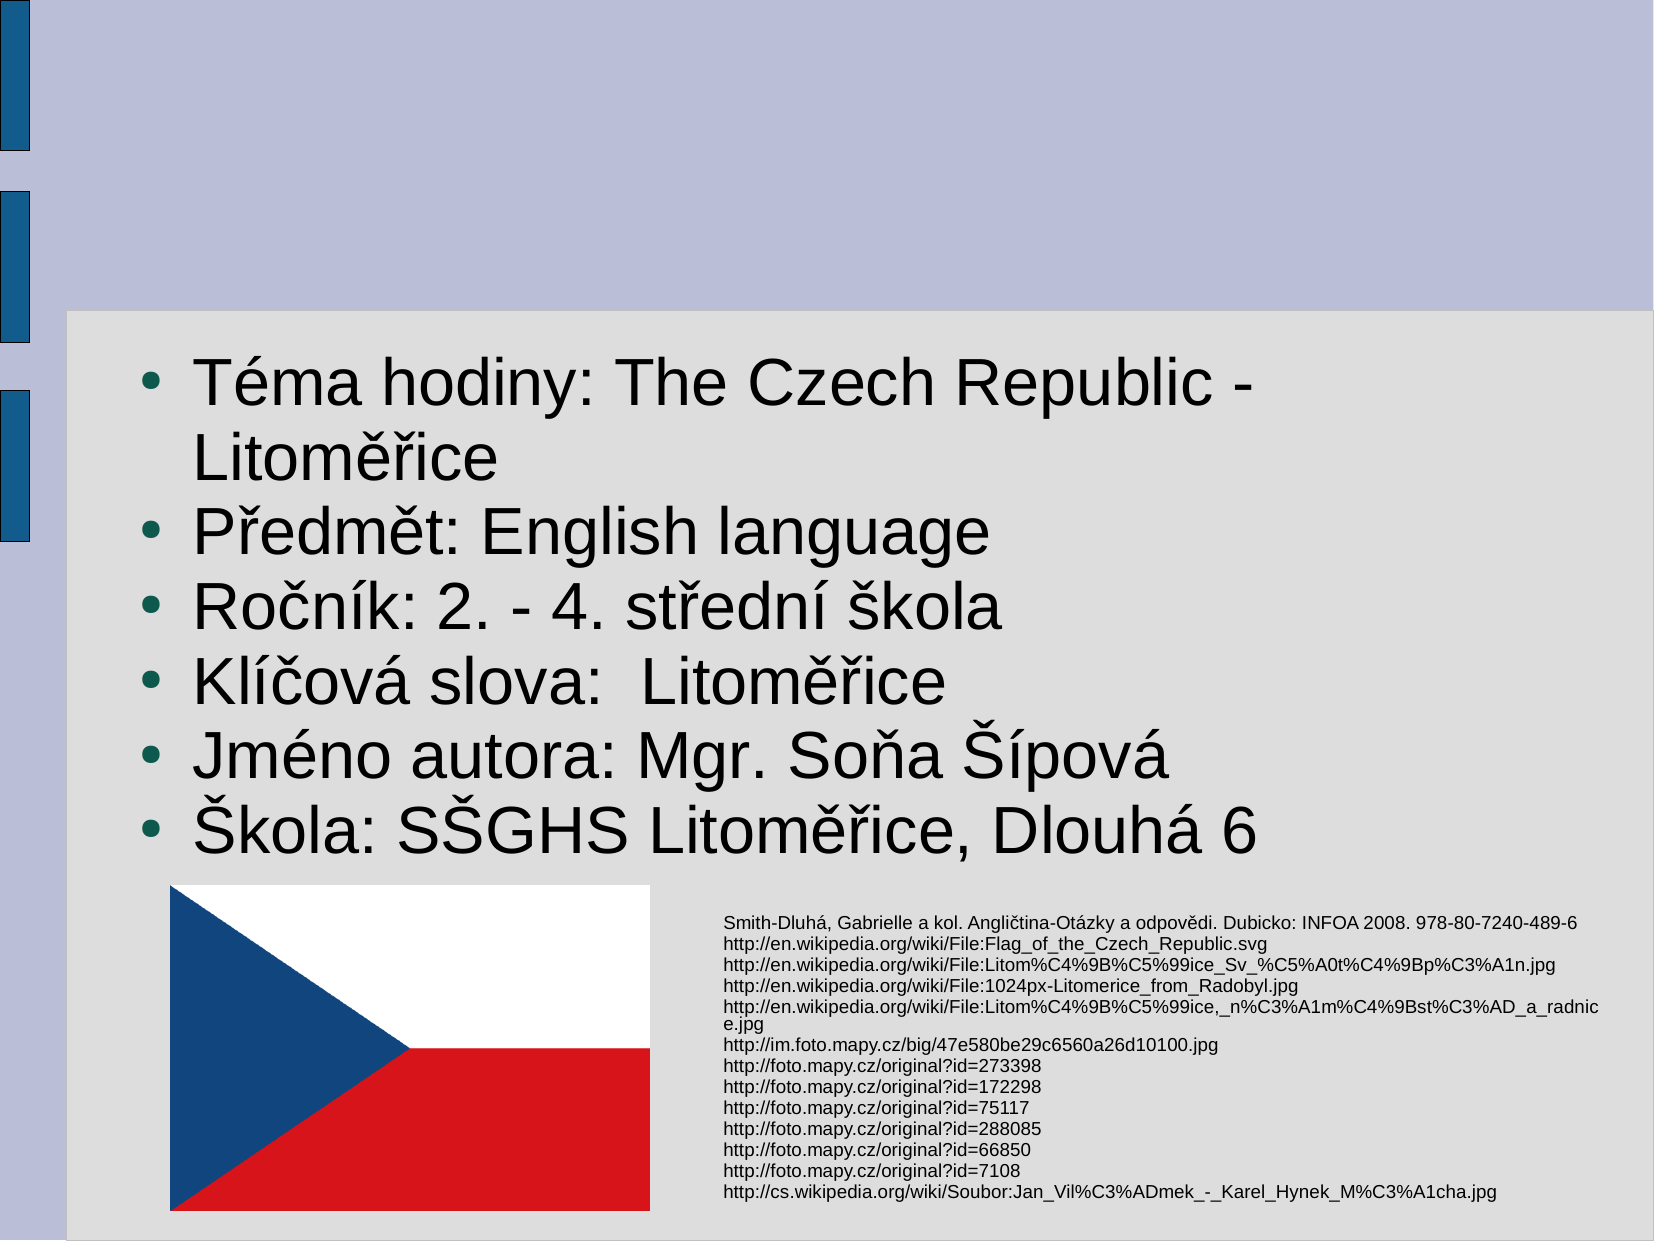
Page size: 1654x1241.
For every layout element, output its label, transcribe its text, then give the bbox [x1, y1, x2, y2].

text_box Smith-Dluhá, Gabrielle a kol. Angličtina-Otázky a odpovědi. Dubicko: INFOA 2008. 978-80-7240-489-6 http://en.wikipedia.org/wiki/File:Flag_of_the_Czech_Republic.svg http://en.wikipedia.org/wiki/File:Litom%C4%9B%C5%99ice_Sv_%C5%A0t%C4%9Bp%C3%A1n.jpg http://en.wikipedia.org/wiki/File:1024px-Litomerice_from_Radobyl.jpg http://en.wikipedia.org/wiki/File:Litom%C4%9B%C5%99ice,_n%C3%A1m%C4%9Bst%C3%AD_a_radnice.jpg http://im.foto.mapy.cz/big/47e580be29c6560a26d10100.jpg http://foto.mapy.cz/original?id=273398 http://foto.mapy.cz/original?id=172298 http://foto.mapy.cz/original?id=75117 http://foto.mapy.cz/original?id=288085 http://foto.mapy.cz/original?id=66850 http://foto.mapy.cz/original?id=7108 http://cs.wikipedia.org/wiki/Soubor:Jan_Vil%C3%ADmek_-_Karel_Hynek_M%C3%A1cha.jpg [708, 863, 1614, 1241]
picture [170, 885, 650, 1211]
list Téma hodiny: The Czech Republic - Litoměřice Předmět: English language Ročník: 2. - 4. střední škola Klíčová slova: Litoměřice Jméno autora: Mgr. Soňa Šípová Škola: SŠGHS Litoměřice, Dlouhá 6 [121, 344, 1534, 1127]
